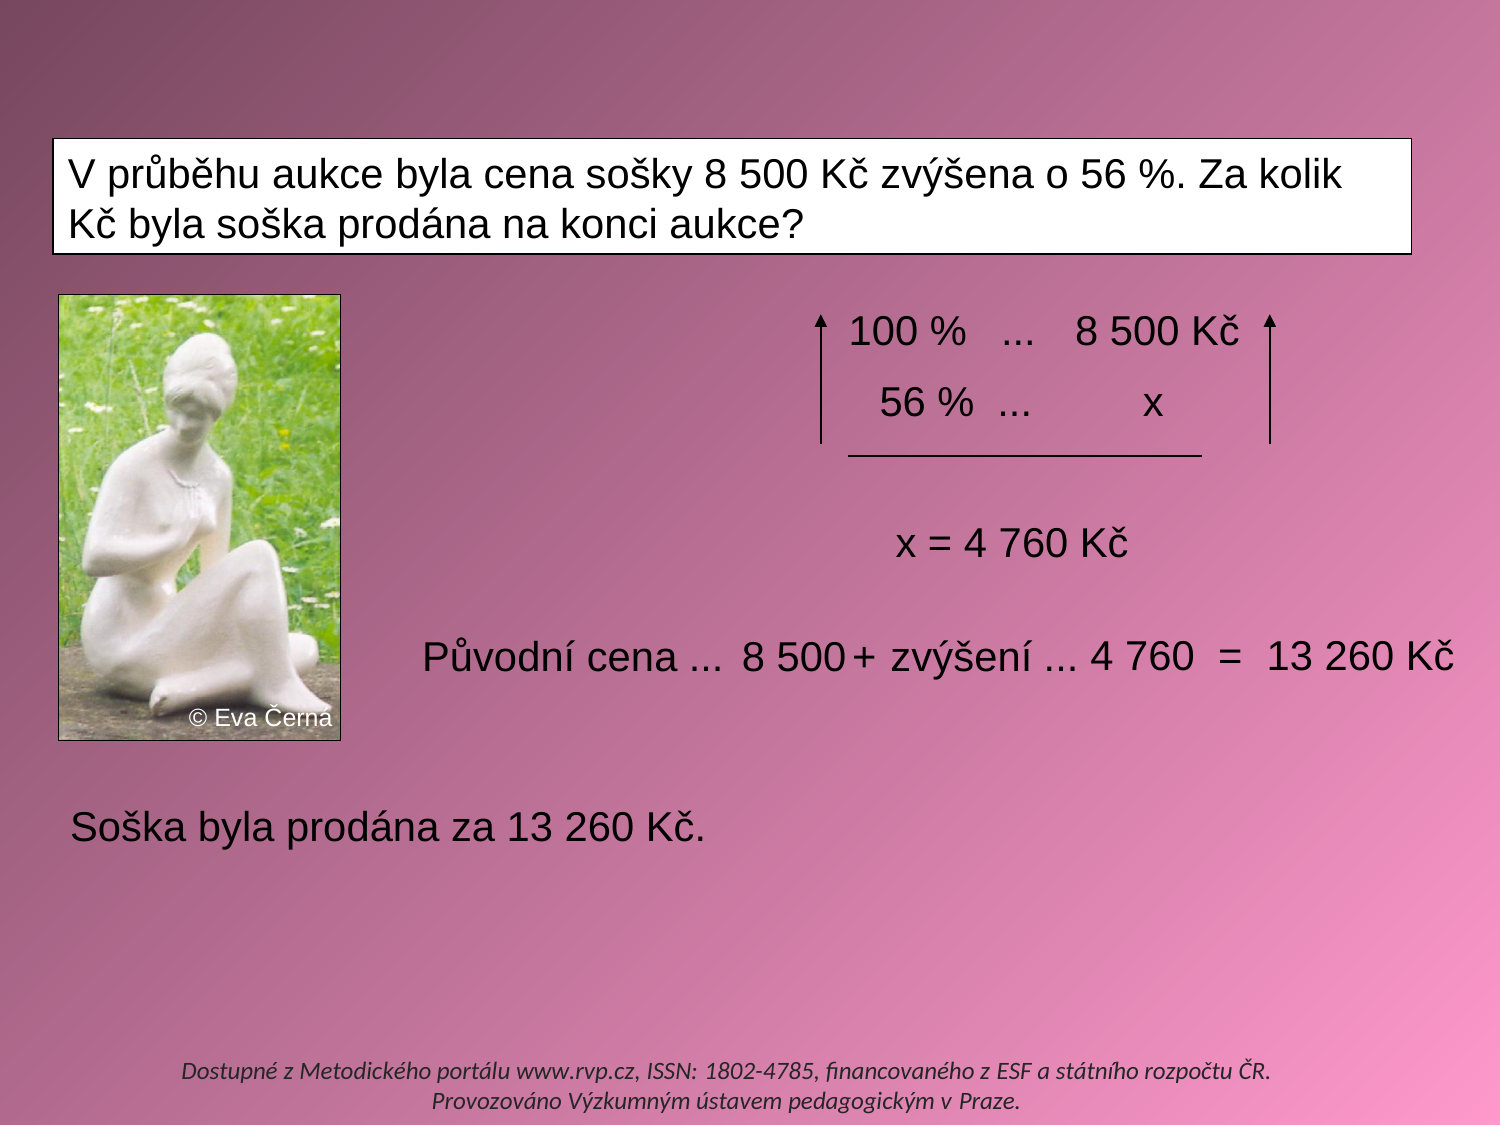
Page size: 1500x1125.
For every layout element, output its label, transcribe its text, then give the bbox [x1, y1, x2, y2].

text_box 4 760 [1075, 621, 1203, 687]
text_box zvýšení ... [875, 621, 1105, 688]
text_box x = 4 760 Kč [880, 508, 1144, 575]
text_box 100 % ... [833, 296, 1060, 362]
text_box Soška byla prodána za 13 260 Kč. [55, 792, 722, 858]
text_box 8 500 [828, 645, 837, 668]
picture [58, 294, 340, 740]
text_box 8 500 Kč [1060, 296, 1317, 362]
text_box Původní cena ... [407, 621, 727, 688]
text_box 13 260 Kč [1251, 621, 1470, 687]
text_box + [837, 621, 875, 688]
text_box © Eva Černá [174, 693, 348, 739]
text_box Dostupné z Metodického portálu www.rvp.cz, ISSN: 1802-4785, financovaného z ESF a státního rozpočtu ČR. Provozováno Výzkumným ústavem pedagogickým v Praze. [123, 1046, 1329, 1123]
text_box 8 500 [727, 621, 837, 688]
text_box x [1128, 367, 1179, 433]
text_box = [1203, 621, 1251, 687]
text_box V průběhu aukce byla cena sošky 8 500 Kč zvýšena o 56 %. Za kolik Kč byla soška prodána na konci aukce? [53, 138, 1412, 255]
text_box 56 % ... [864, 366, 1069, 433]
